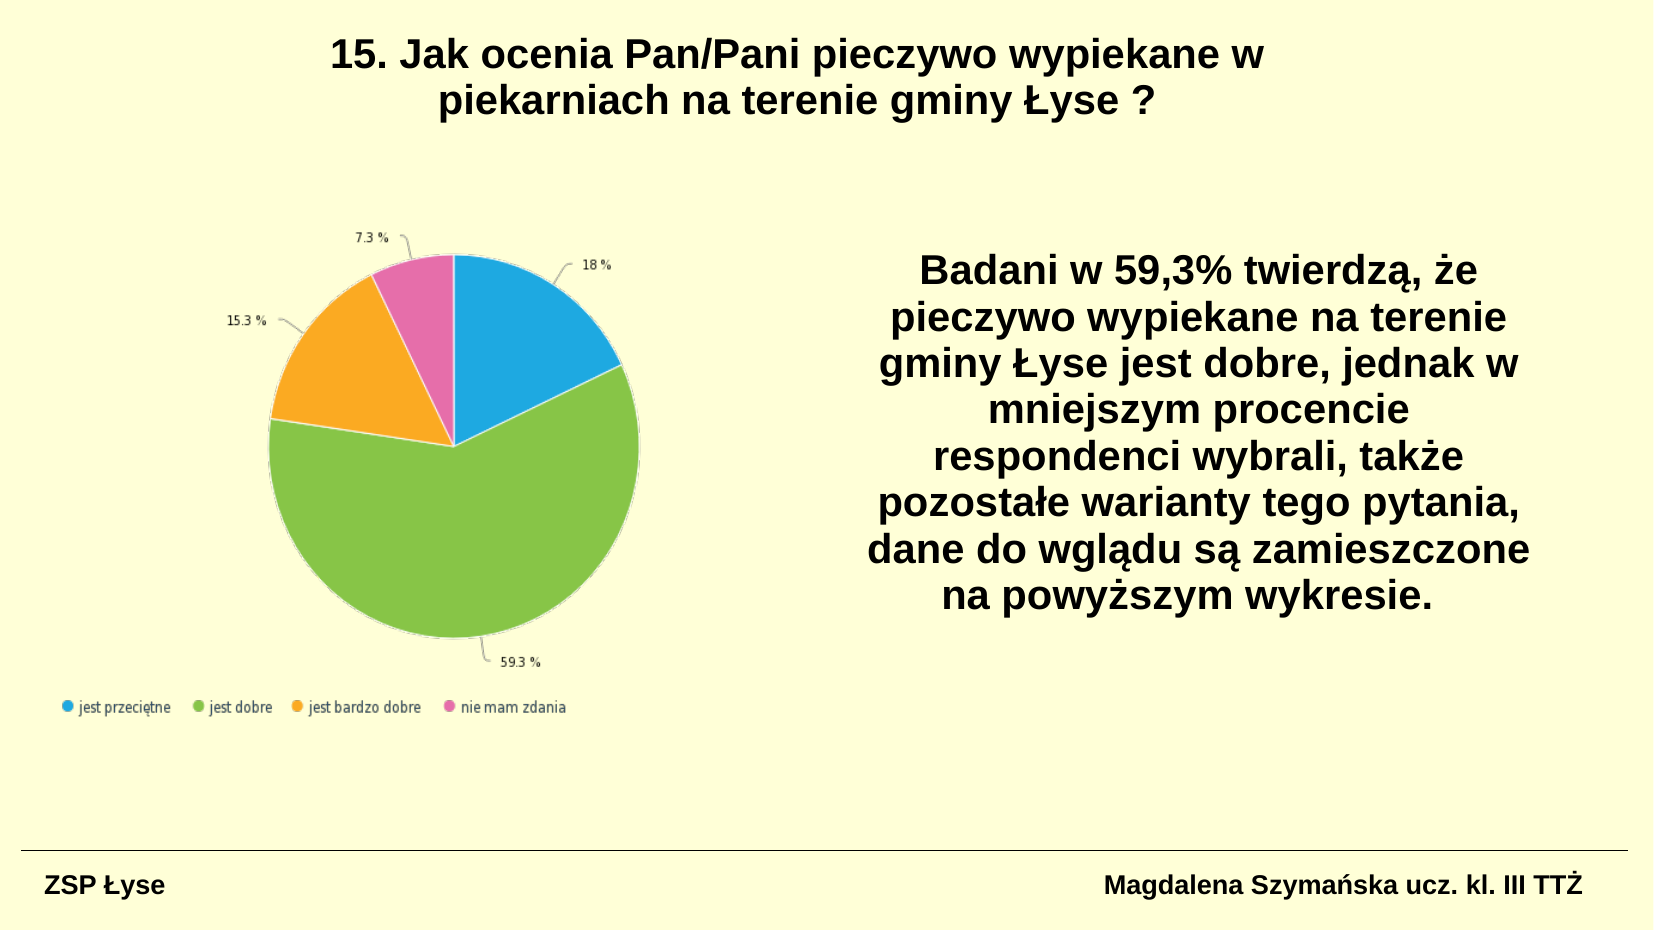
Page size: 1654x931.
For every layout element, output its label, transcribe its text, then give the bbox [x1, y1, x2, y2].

text_box ZSP Łyse Magdalena Szymańska ucz. kl. III TTŻ [29, 862, 1607, 920]
picture [35, 200, 873, 745]
text_box 15. Jak ocenia Pan/Pani pieczywo wypiekane w piekarniach na terenie gminy Łyse ? [200, 22, 1394, 178]
text_box Badani w 59,3% twierdzą, że pieczywo wypiekane na terenie gminy Łyse jest dobre, jednak w mniejszym procencie respondenci wybrali, także pozostałe warianty tego pytania, dane do wglądu są zamieszczone na powyższym wykresie. [850, 239, 1548, 626]
